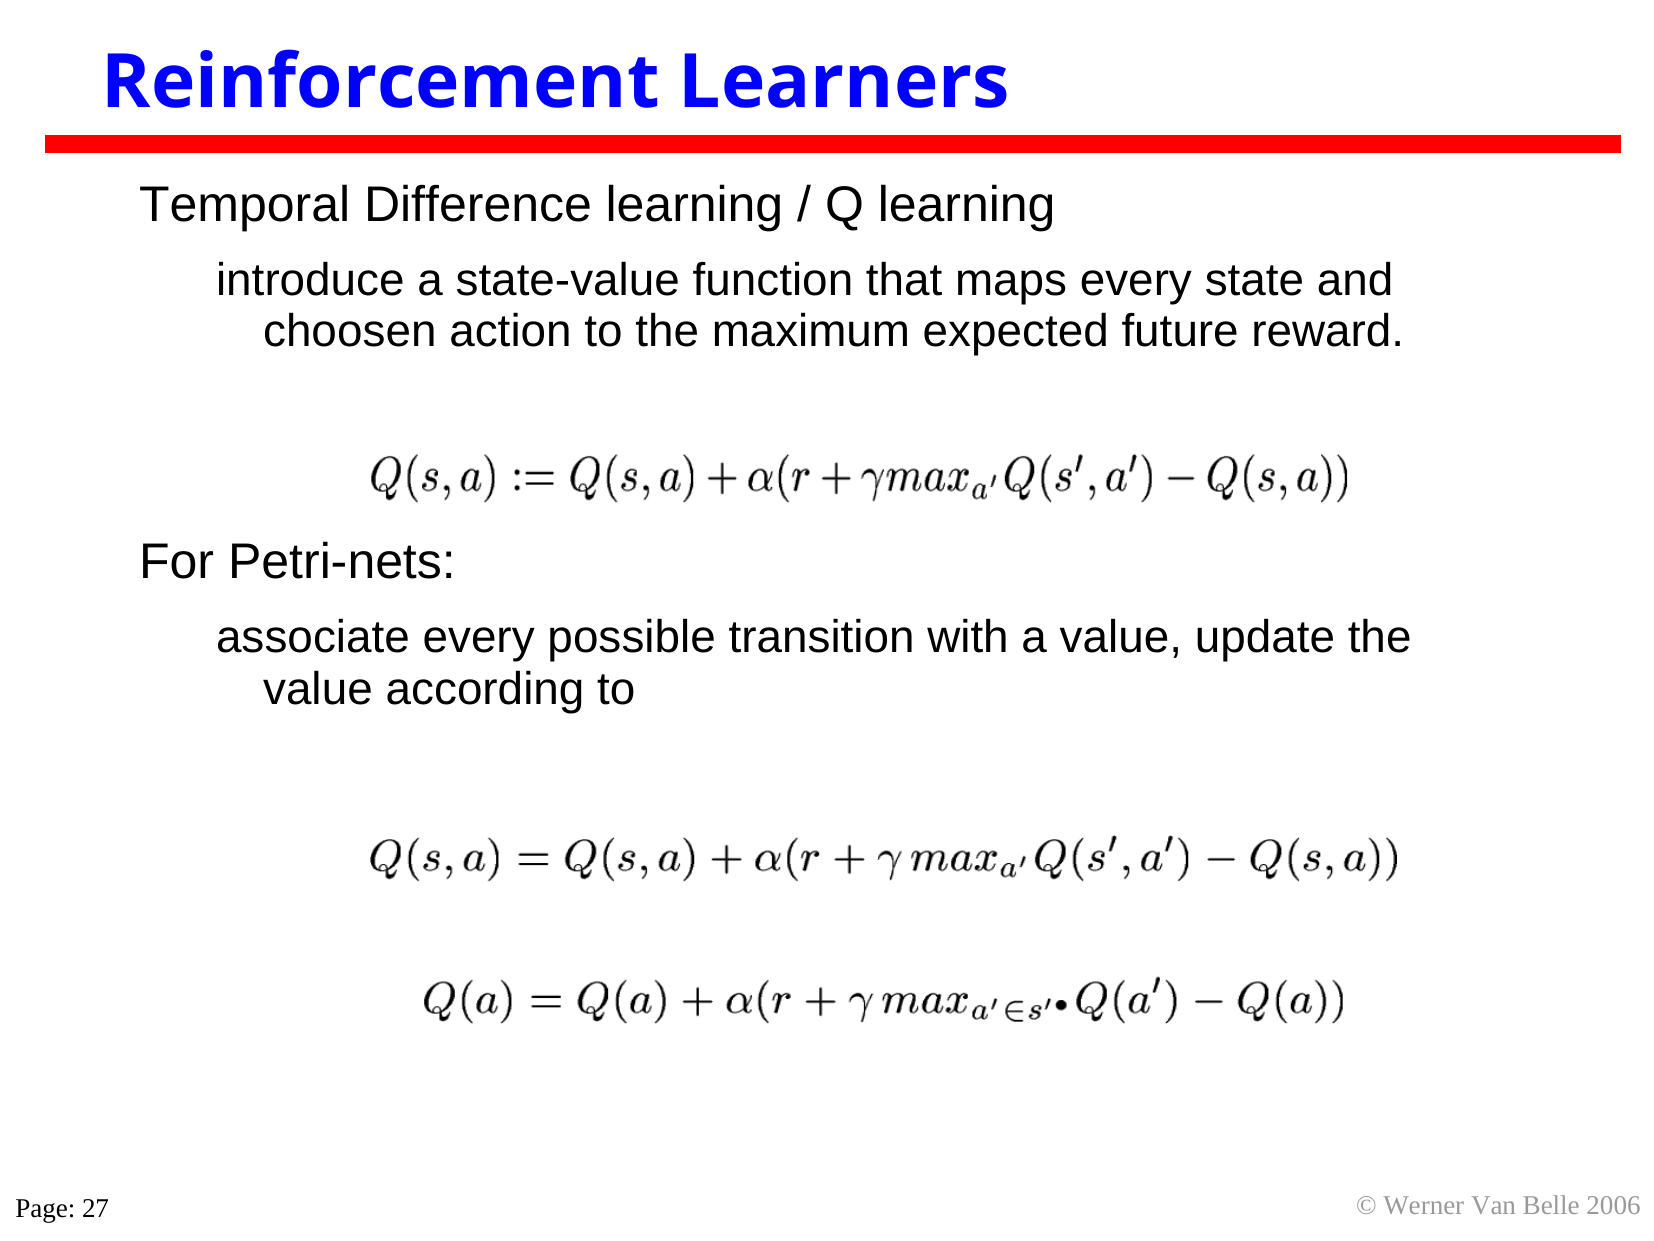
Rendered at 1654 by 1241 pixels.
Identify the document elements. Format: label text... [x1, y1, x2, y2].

list Temporal Difference learning / Q learning introduce a state-value function that maps every state and choosen action to the maximum expected future reward. For Petri-nets: associate every possible transition with a value, update the value according to [121, 175, 1534, 1127]
picture [370, 835, 1397, 1024]
title Reinforcement Learners [101, 27, 1514, 130]
picture [368, 440, 1355, 510]
